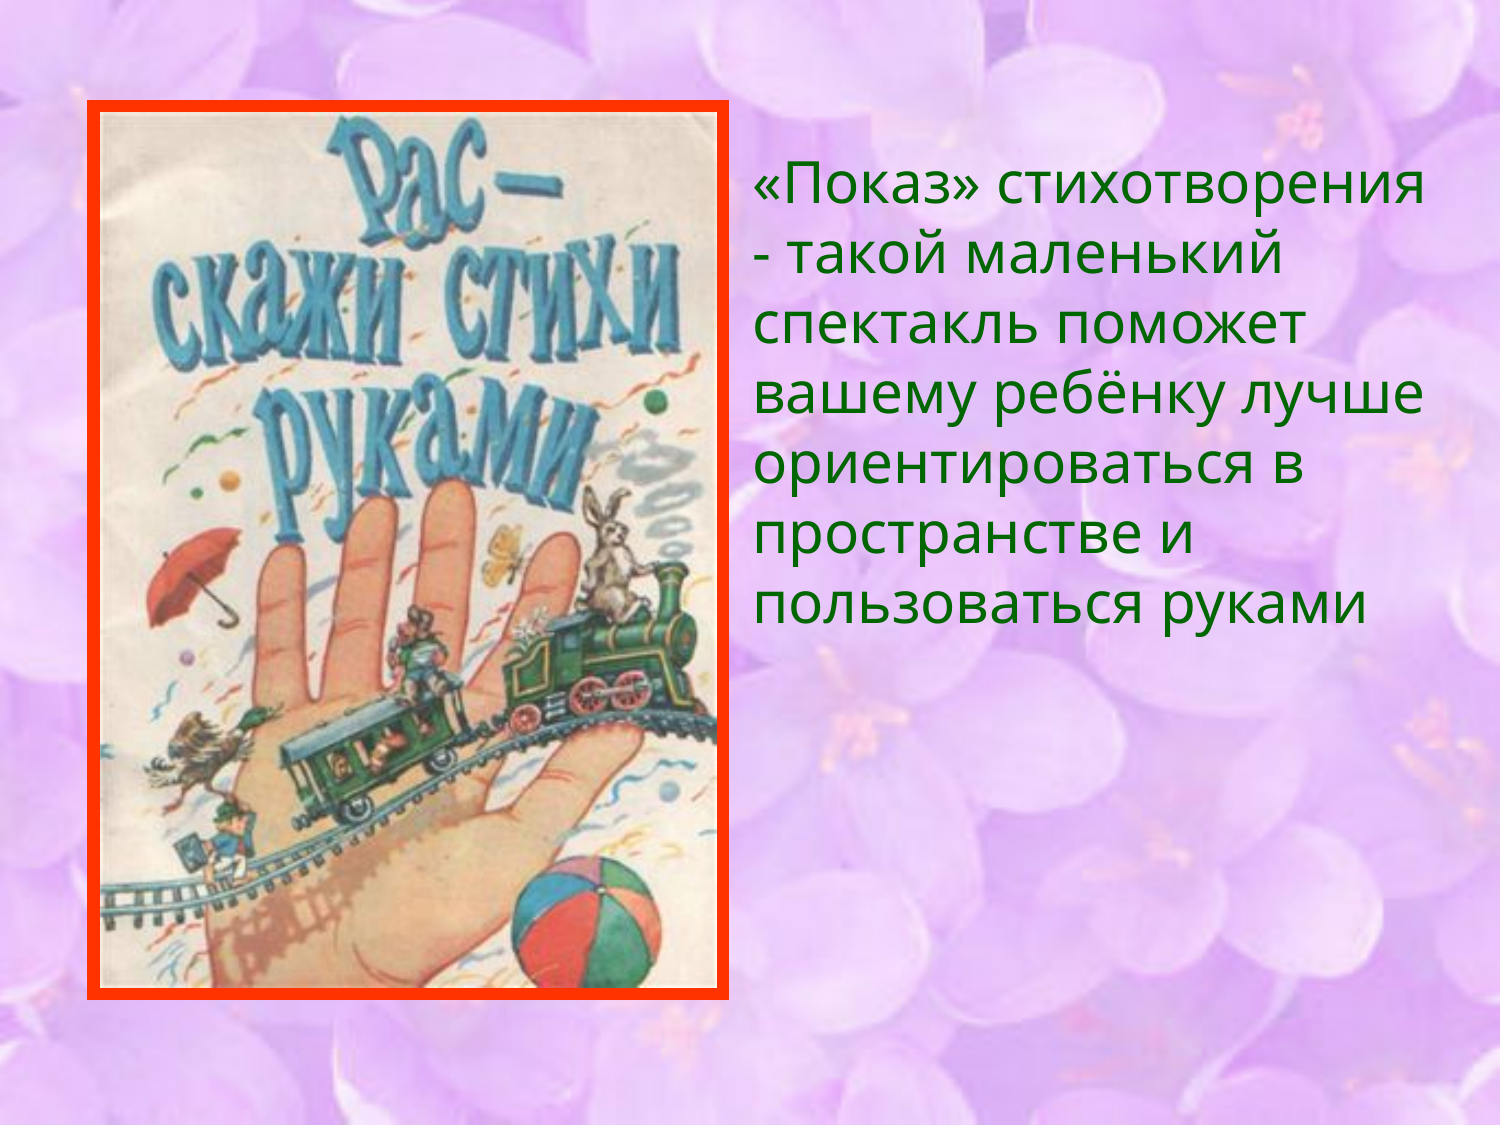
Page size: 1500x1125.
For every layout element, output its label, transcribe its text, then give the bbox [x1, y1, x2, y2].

text_box «Показ» стихотворения - такой маленький спектакль поможет вашему ребёнку лучше ориентироваться в пространстве и пользоваться руками [737, 137, 1463, 643]
picture [99, 112, 717, 988]
